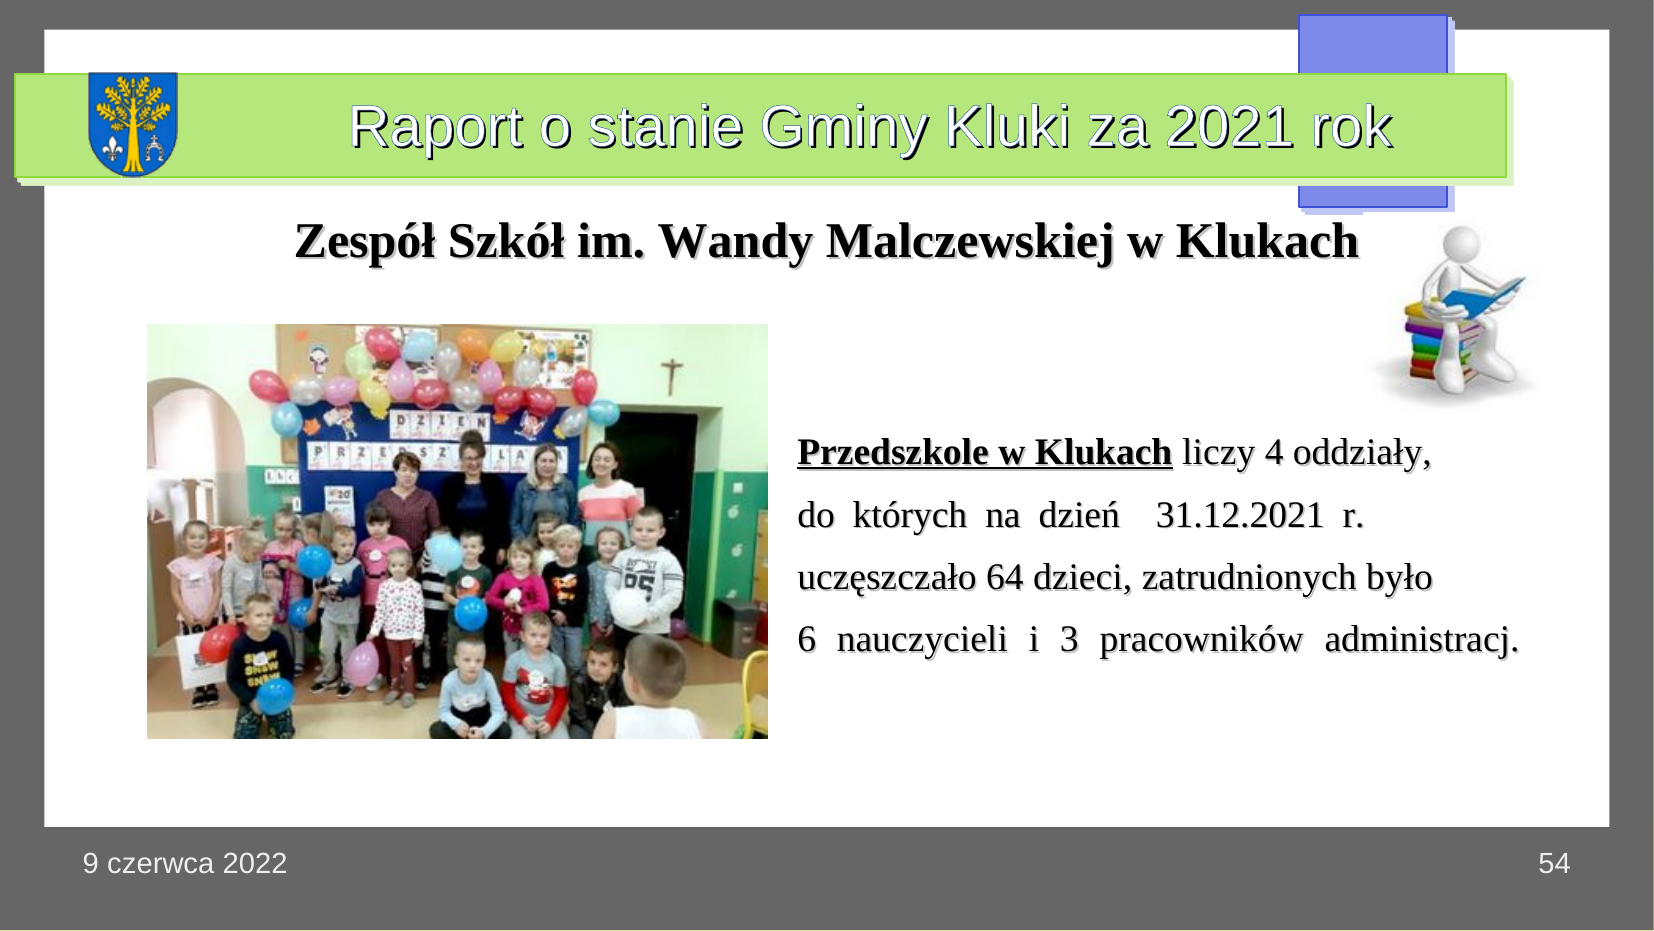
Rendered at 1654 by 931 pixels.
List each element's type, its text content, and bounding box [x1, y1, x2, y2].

picture [147, 324, 768, 739]
picture [88, 72, 178, 178]
title Raport o stanie Gminy Kluki za 2021 rok [242, 73, 1654, 178]
text_box Zespół Szkół im. Wandy Malczewskiej w Klukach Przedszkole w Klukach liczy 4 oddziały, do których na dzień 31.12.2021 r. uczęszczało 64 dzieci, zatrudnionych było 6 nauczycieli i 3 pracowników administracj. [118, 236, 1536, 768]
picture [1363, 212, 1565, 414]
